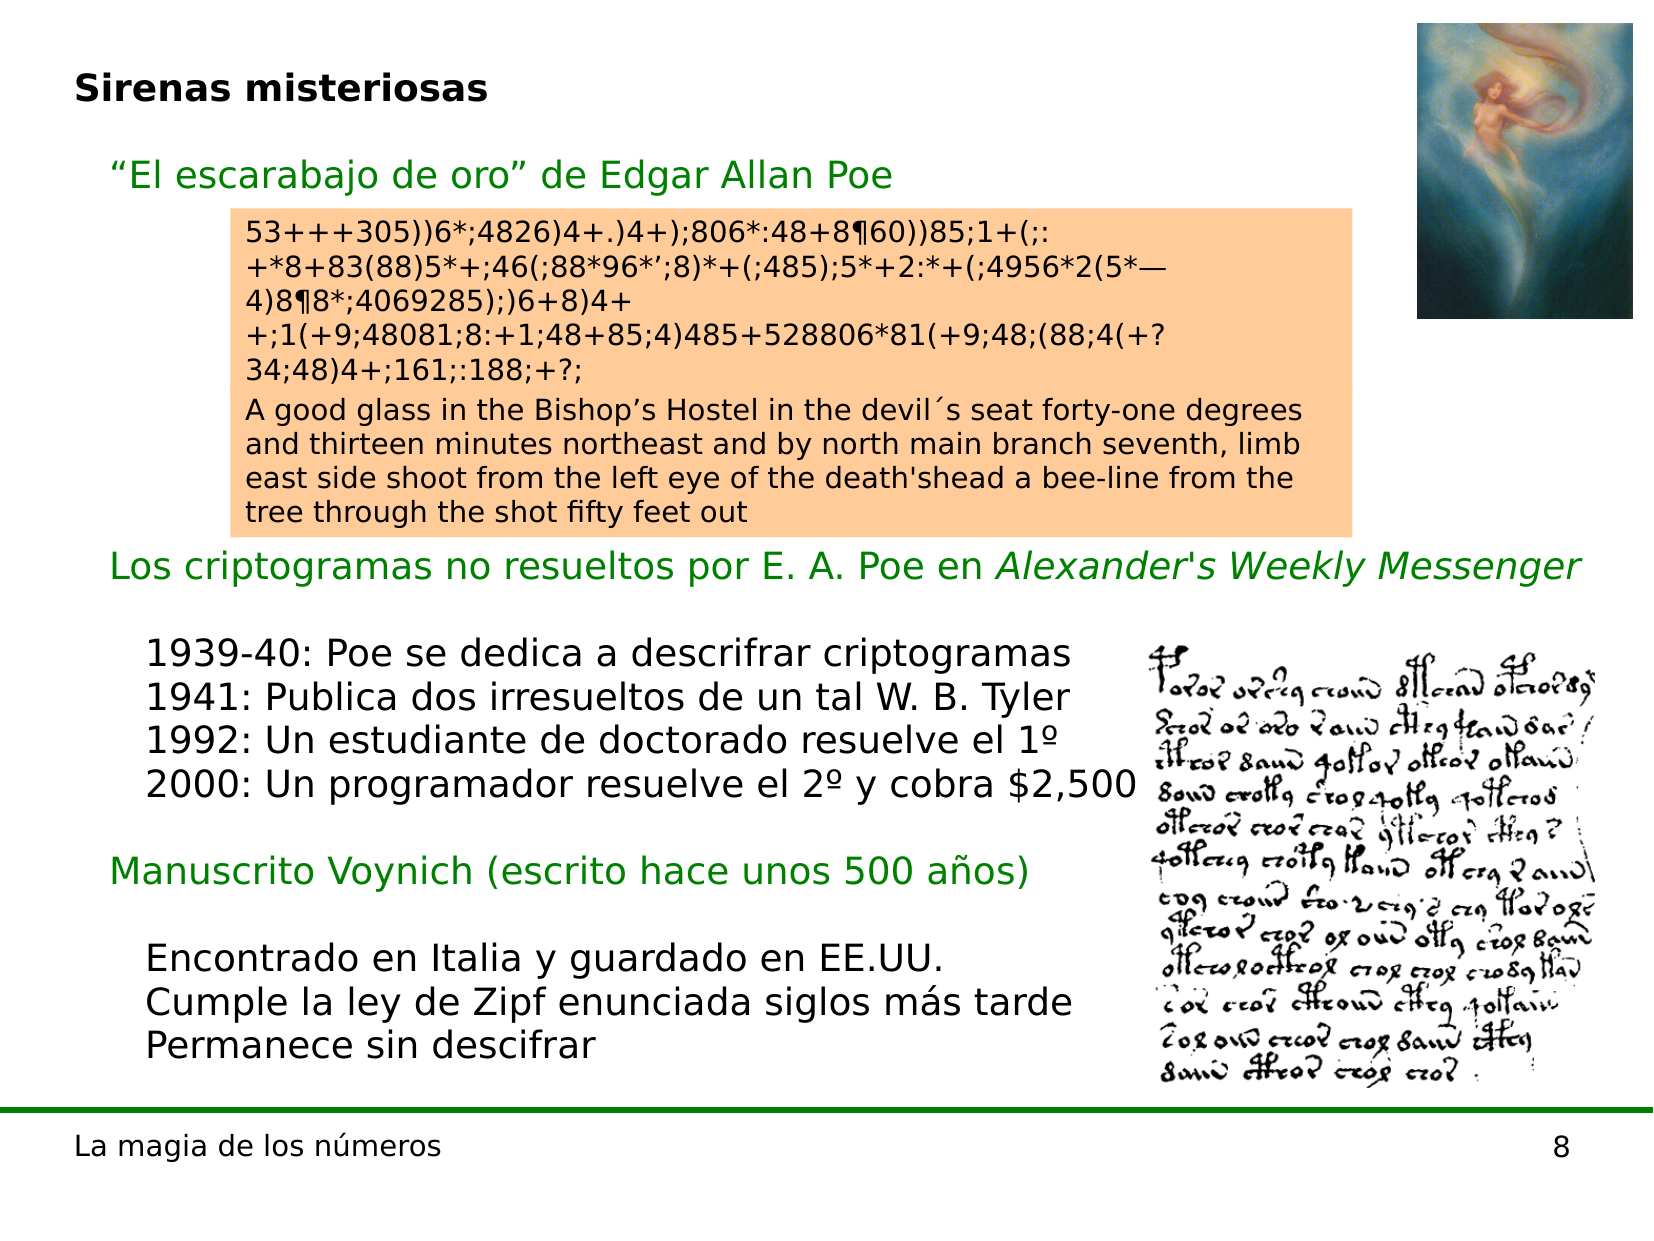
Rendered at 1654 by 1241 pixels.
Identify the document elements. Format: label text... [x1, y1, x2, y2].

text_box La magia de los números [59, 1122, 975, 1172]
text_box Sirenas misteriosas “El escarabajo de oro” de Edgar Allan Poe Los criptogramas no resueltos por E. A. Poe en Alexander's Weekly Messenger 1939-40: Poe se dedica a descrifrar criptogramas 1941: Publica dos irresueltos de un tal W. B. Tyler 1992: Un estudiante de doctorado resuelve el 1º 2000: Un programador resuelve el 2º y cobra $2,500 Manuscrito Voynich (escrito hace unos 500 años) Encontrado en Italia y guardado en EE.UU. Cumple la ley de Zipf enunciada siglos más tarde Permanece sin descifrar [59, 59, 1625, 1075]
text_box 53+++305))6*;4826)4+.)4+);806*:48+8¶60))85;1+(;:+*8+83(88)5*+;46(;88*96*’;8)*+(;485);5*+2:*+(;4956*2(5*—4)8¶8*;4069285);)6+8)4++;1(+9;48081;8:+1;48+85;4)485+528806*81(+9;48;(88;4(+?34;48)4+;161;:188;+?; [230, 208, 1353, 361]
picture [1417, 23, 1633, 319]
text_box A good glass in the Bishop’s Hostel in the devil´s seat forty-one degrees and thirteen minutes northeast and by north main branch seventh, limb east side shoot from the left eye of the death'shead a bee-line from the tree through the shot fifty feet out [230, 385, 1353, 538]
picture [1146, 643, 1595, 1088]
